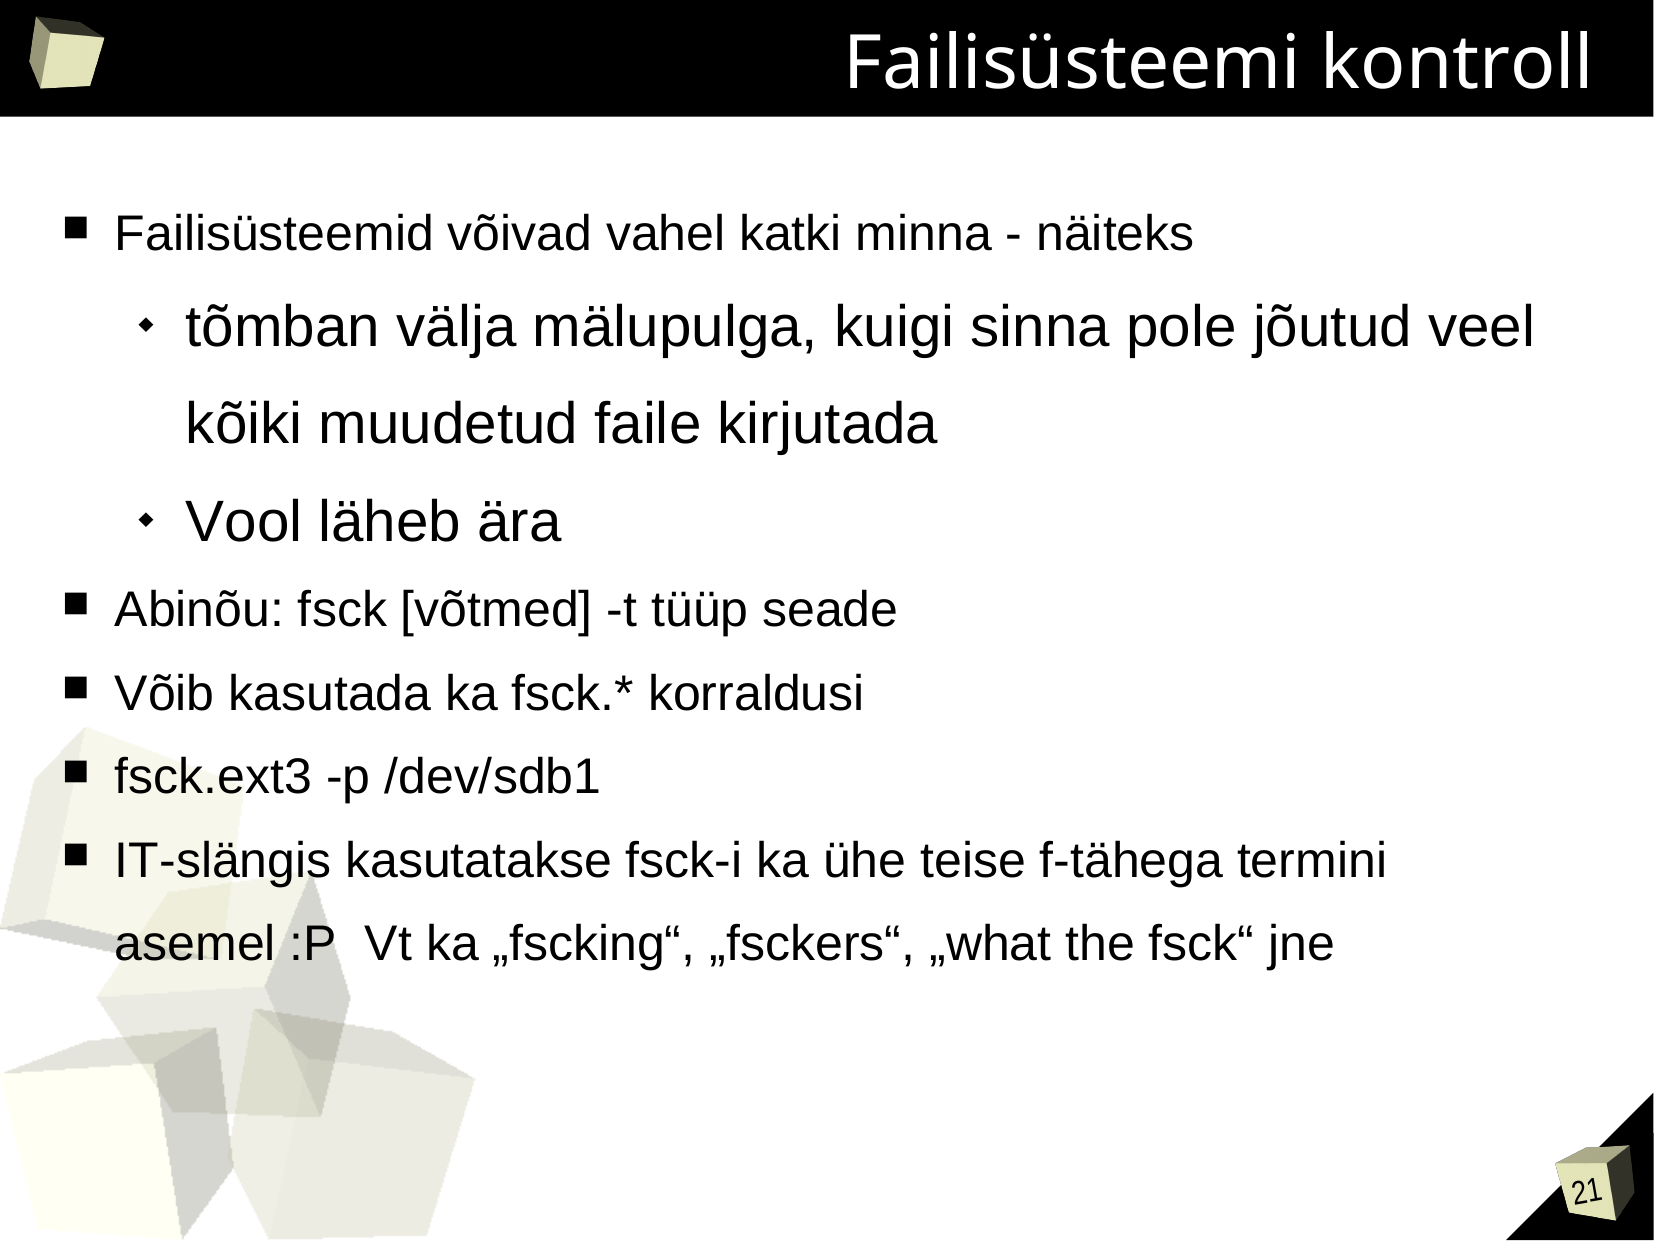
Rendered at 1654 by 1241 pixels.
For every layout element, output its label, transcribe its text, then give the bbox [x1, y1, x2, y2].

title Failisüsteemi kontroll [118, 0, 1595, 119]
picture [0, 726, 477, 1241]
list Failisüsteemid võivad vahel katki minna - näiteks tõmban välja mälupulga, kuigi sinna pole jõutud veel kõiki muudetud faile kirjutada Vool läheb ära Abinõu: fsck [võtmed] -t tüüp seade Võib kasutada ka fsck.* korraldusi fsck.ext3 -p /dev/sdb1 IT-slängis kasutatakse fsck-i ka ühe teise f-tähega termini asemel :P Vt ka „fscking“, „fsckers“, „what the fsck“ jne [44, 177, 1611, 1214]
